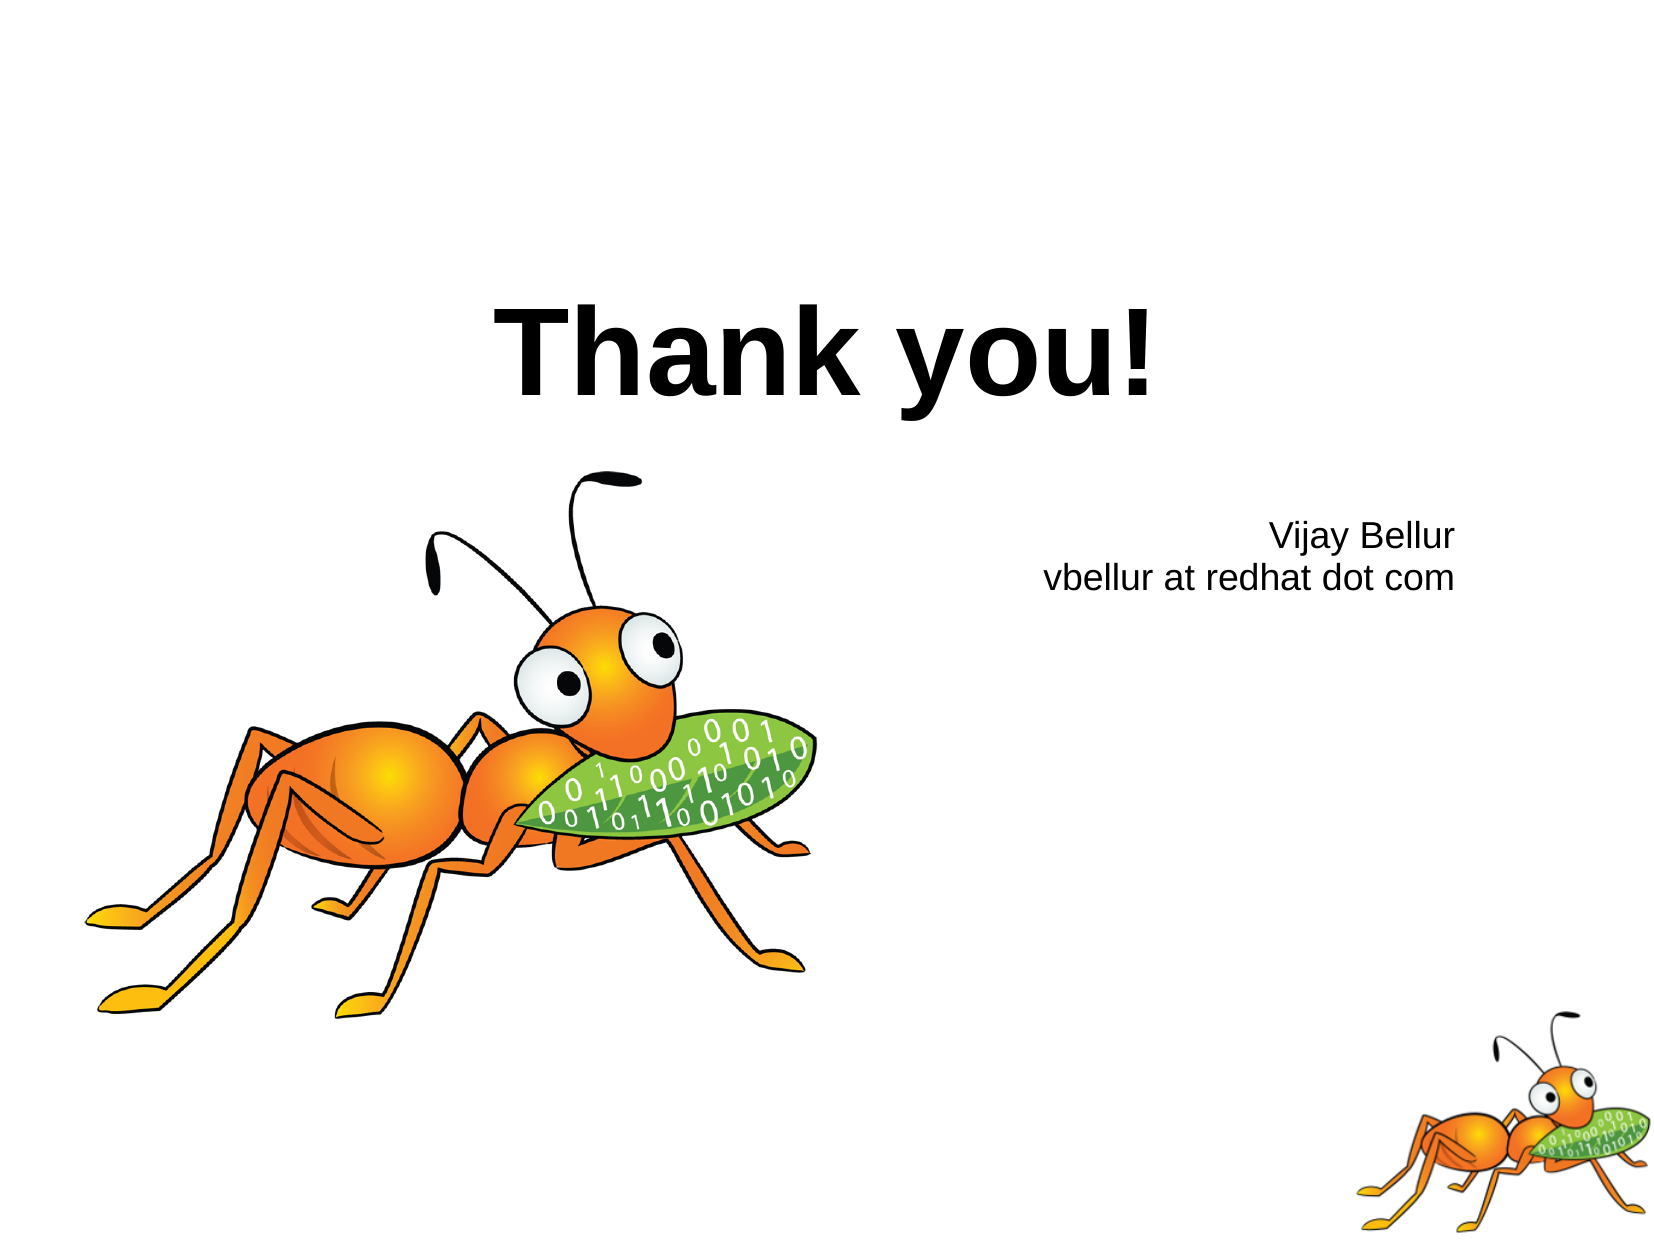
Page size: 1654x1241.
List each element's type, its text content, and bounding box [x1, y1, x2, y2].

picture [75, 464, 826, 1027]
text_box Vijay Bellur vbellur at redhat dot com [990, 464, 1471, 648]
subtitle Thank you! [82, 282, 1571, 423]
picture [1353, 1009, 1654, 1235]
